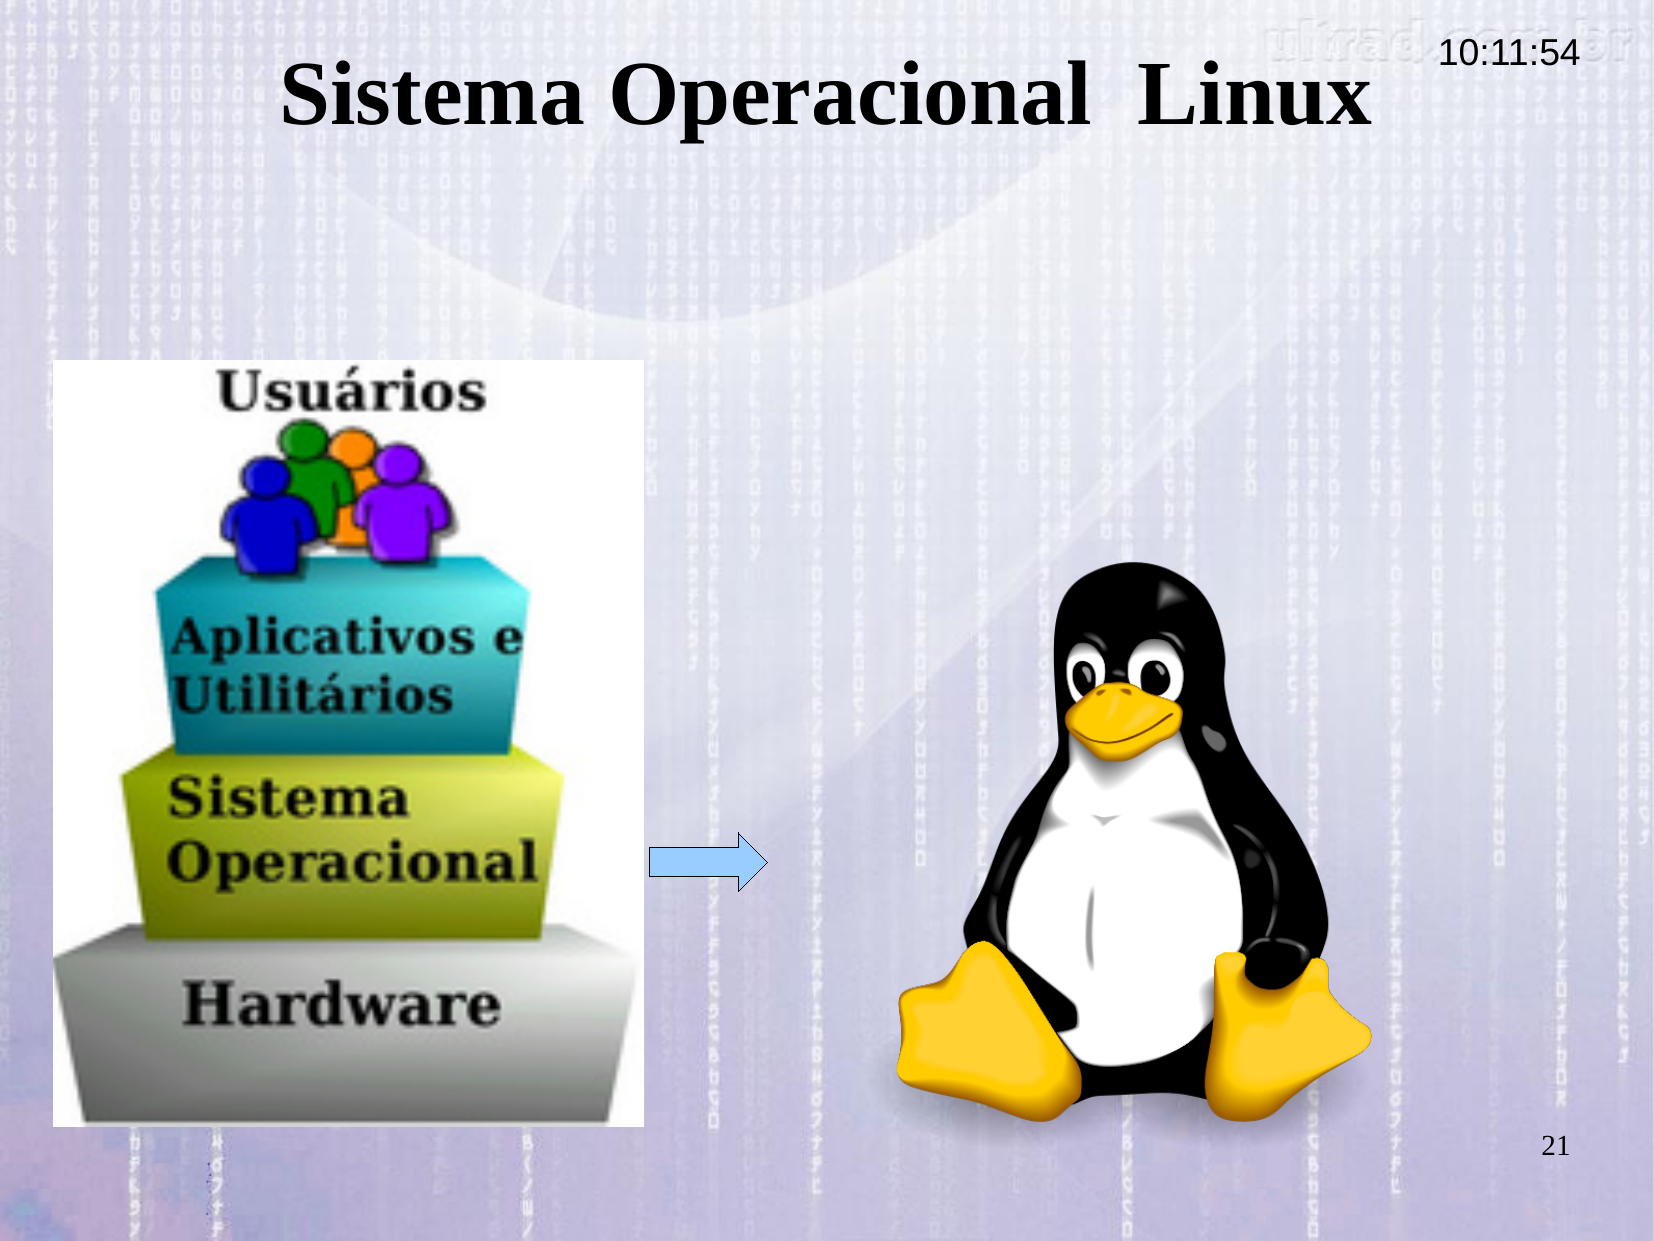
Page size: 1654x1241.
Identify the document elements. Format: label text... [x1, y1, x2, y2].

text_box 10:53:36 [1423, 23, 1631, 94]
text_box [649, 832, 768, 892]
picture [0, 0, 1654, 1241]
text_box Sistema Operacional Linux [29, 35, 1625, 171]
